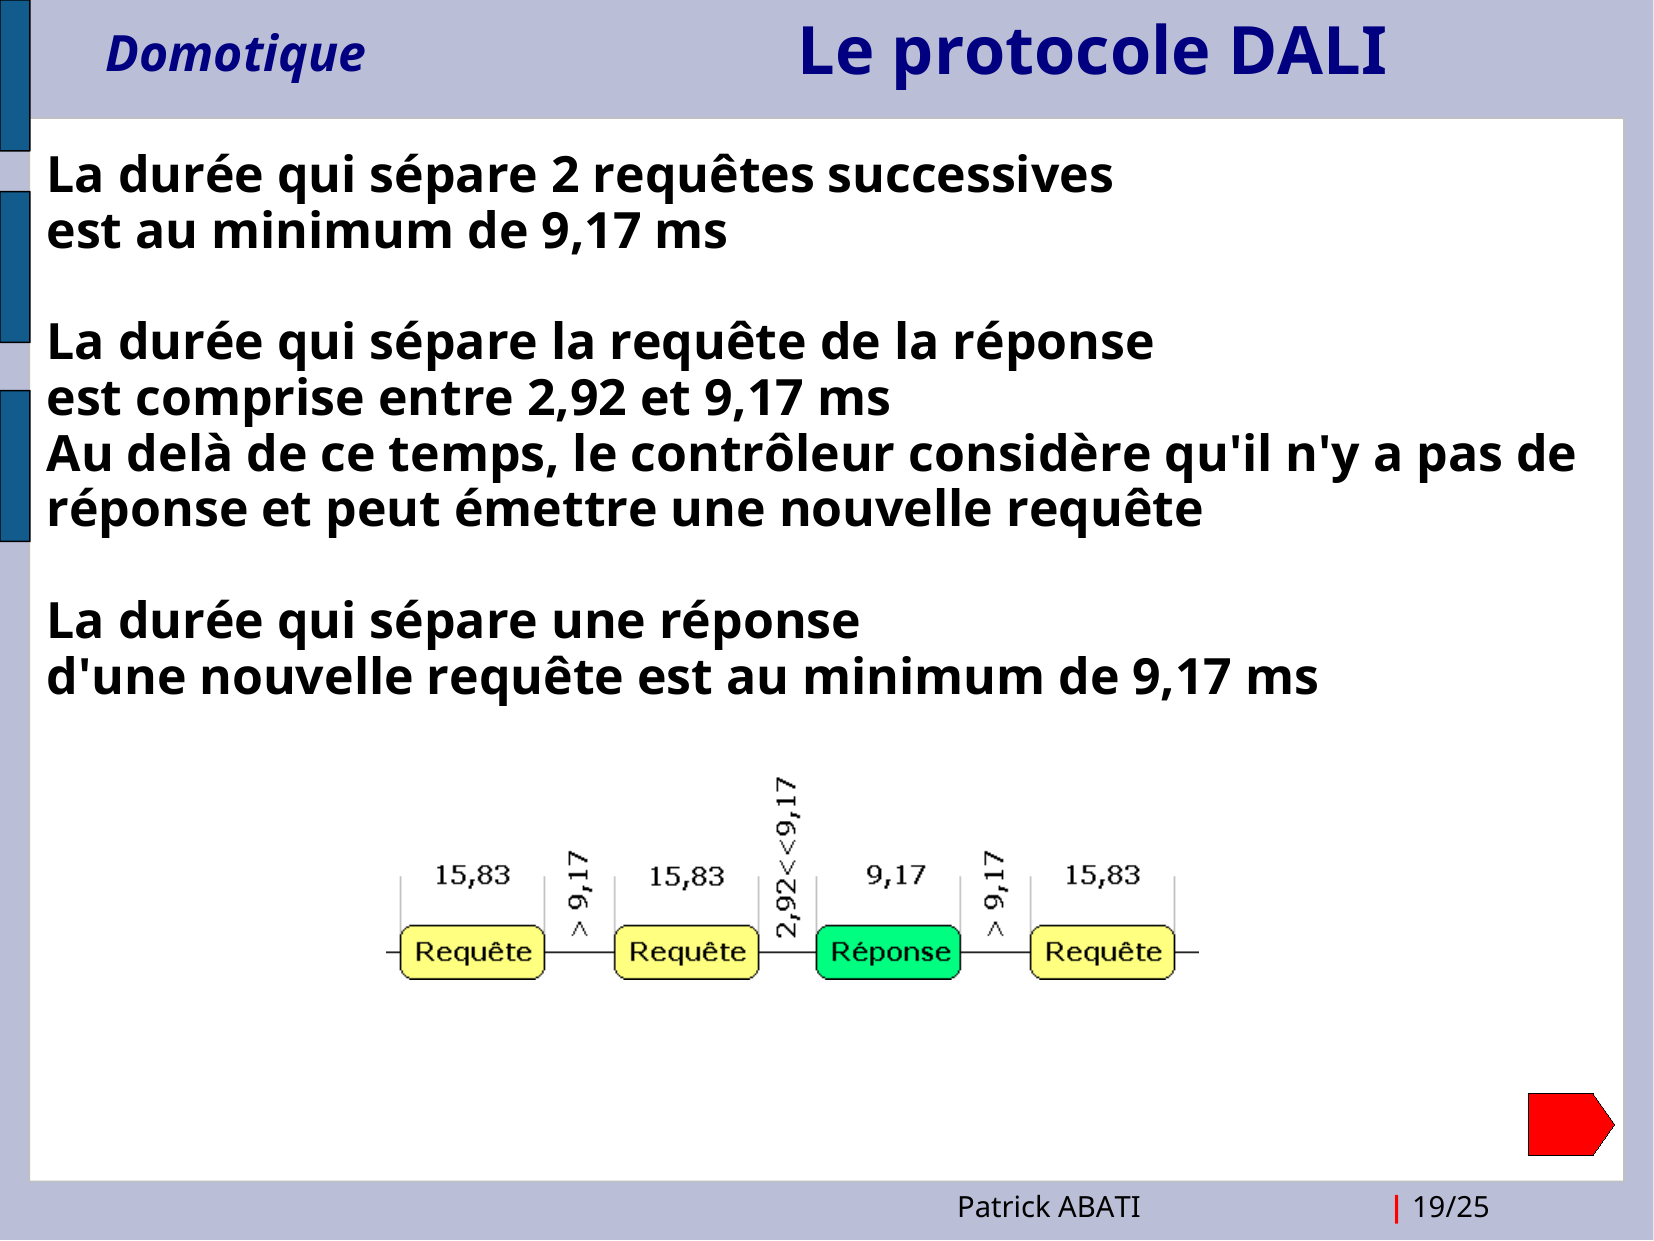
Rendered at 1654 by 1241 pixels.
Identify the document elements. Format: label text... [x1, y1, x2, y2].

text_box La durée qui sépare 2 requêtes successives est au minimum de 9,17 ms La durée qui sépare la requête de la réponse est comprise entre 2,92 et 9,17 ms Au delà de ce temps, le contrôleur considère qu'il n'y a pas de réponse et peut émettre une nouvelle requête La durée qui sépare une réponse d'une nouvelle requête est au minimum de 9,17 ms [31, 140, 1609, 713]
text_box [1528, 1093, 1615, 1156]
picture [386, 773, 1199, 980]
